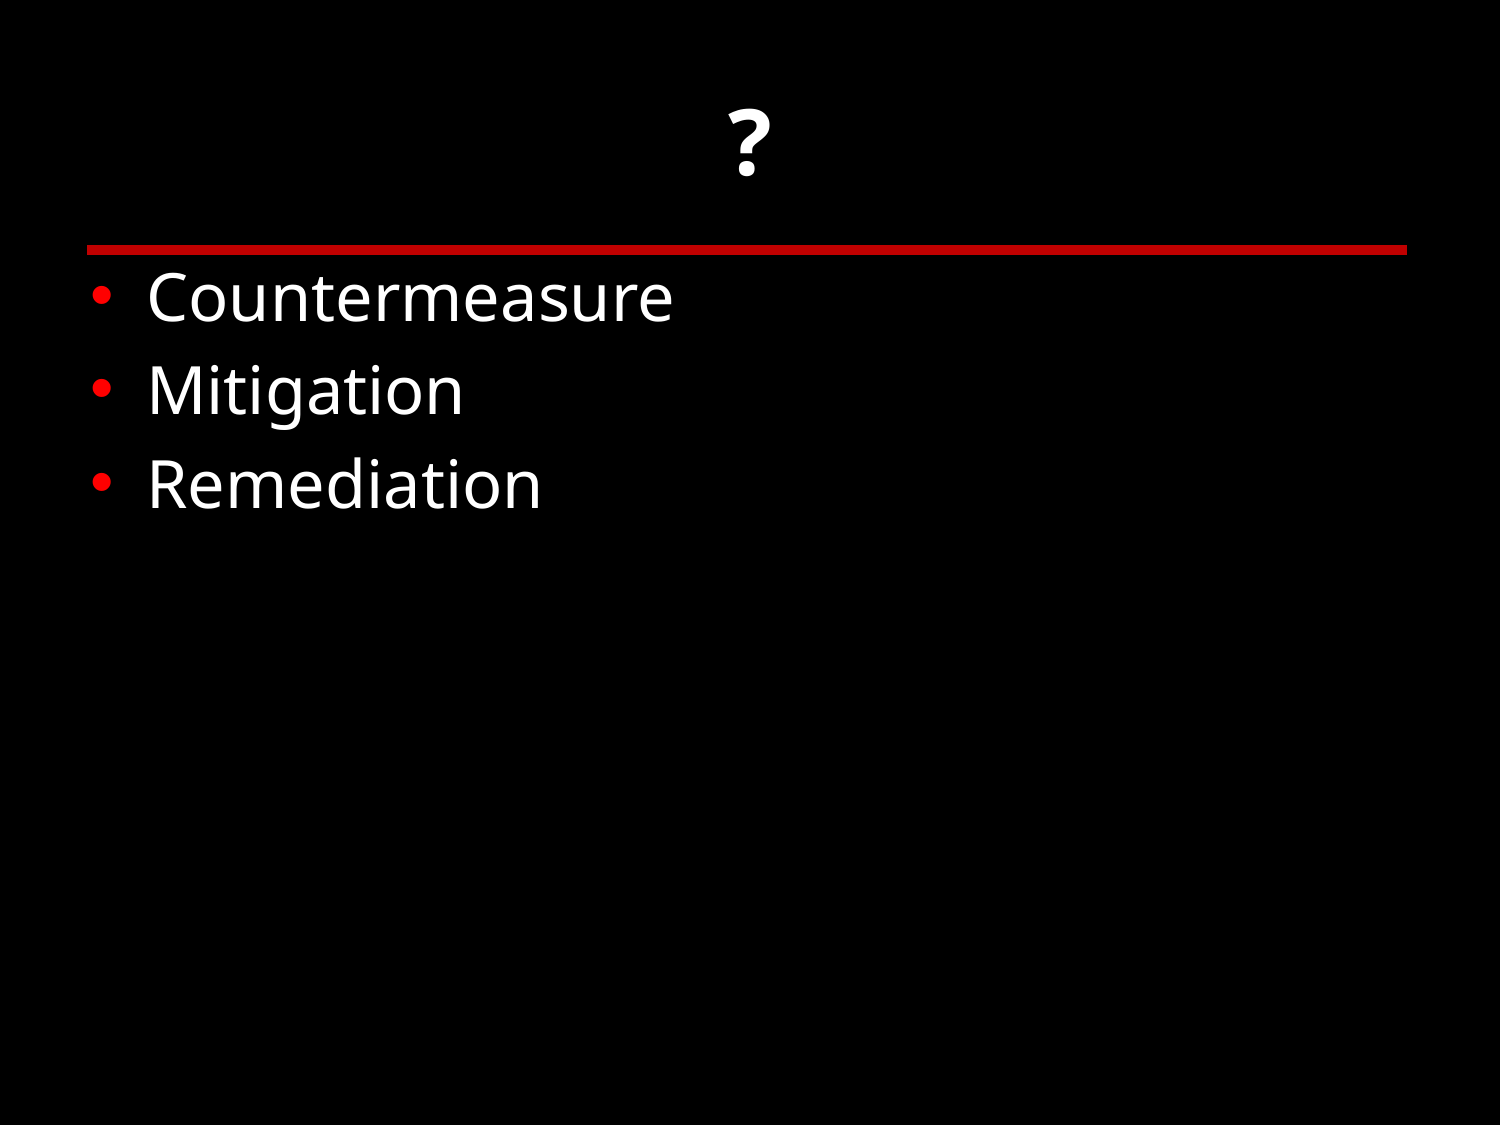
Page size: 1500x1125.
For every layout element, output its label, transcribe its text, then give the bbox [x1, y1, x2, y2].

title ? [75, 45, 1425, 233]
list Countermeasure Mitigation Remediation [75, 262, 1425, 1005]
